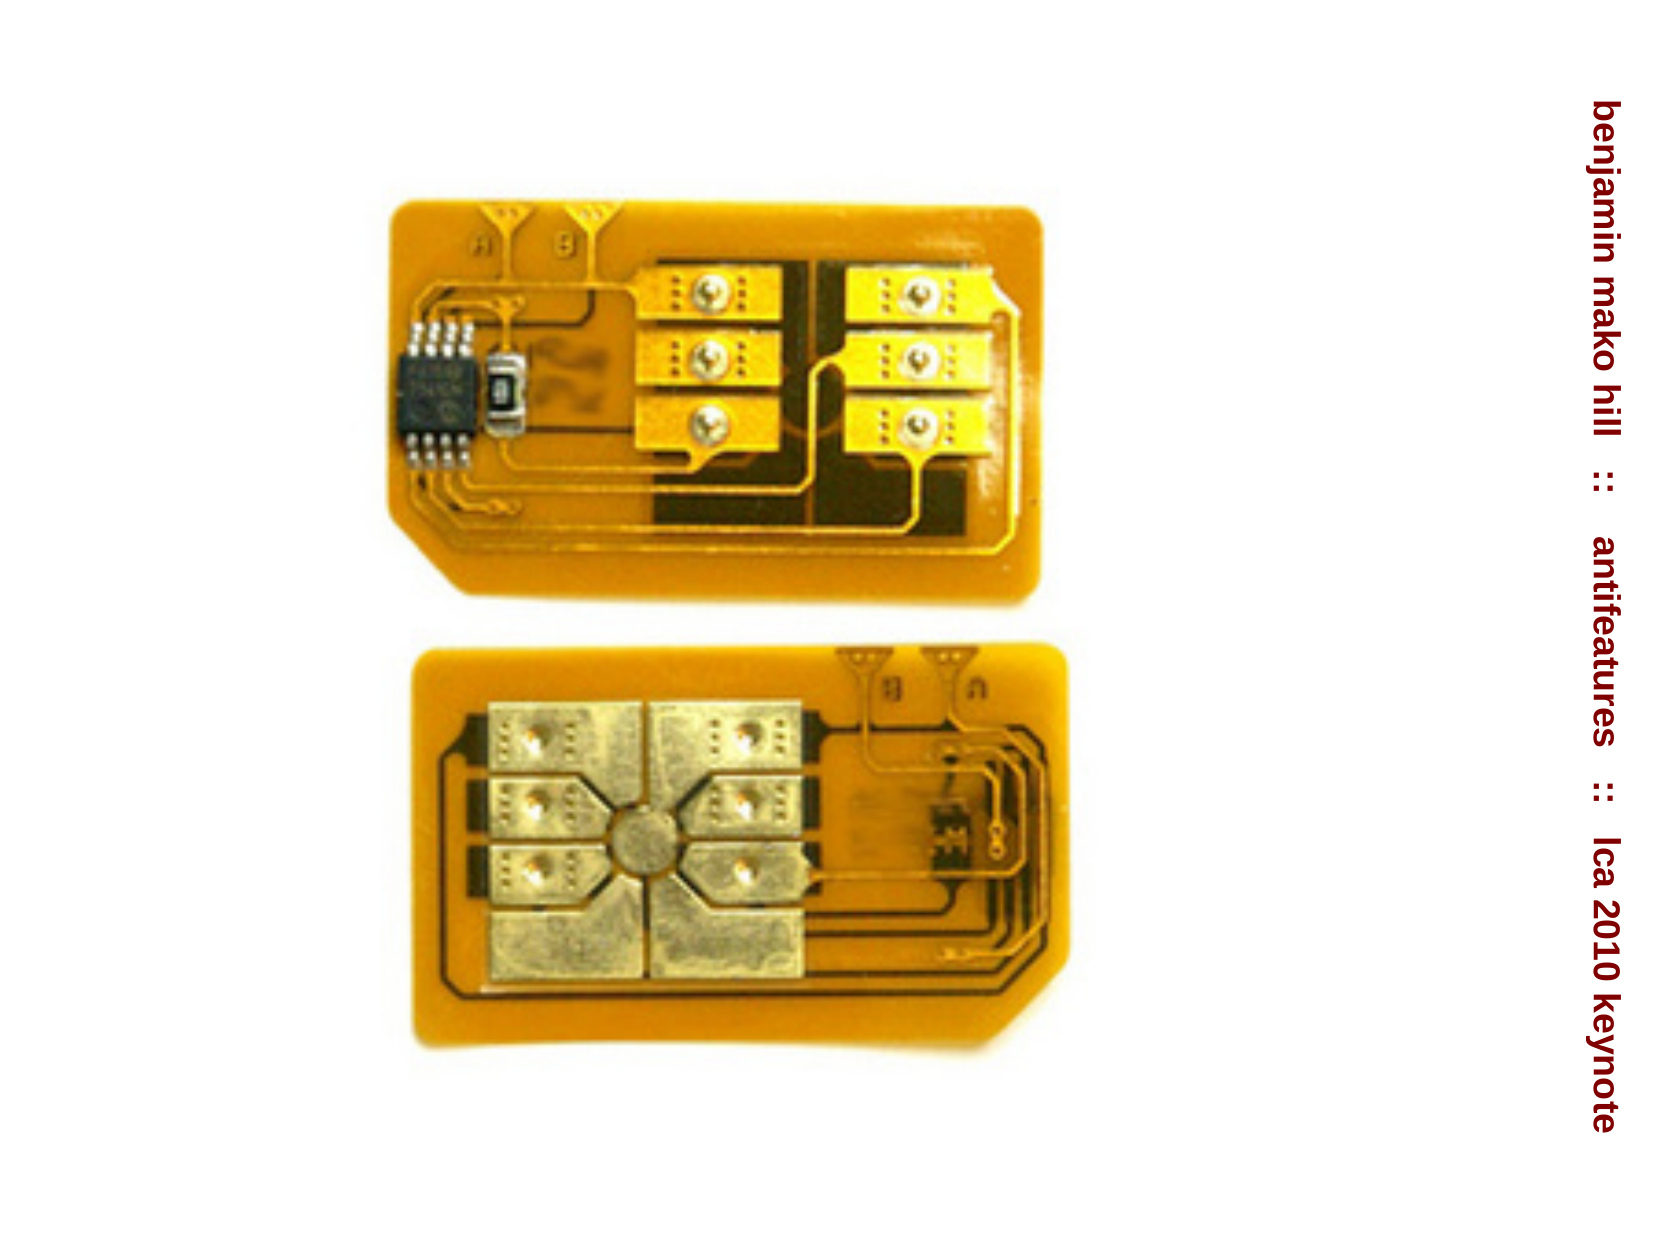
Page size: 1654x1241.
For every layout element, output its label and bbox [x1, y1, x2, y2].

picture [0, 41, 1546, 1200]
